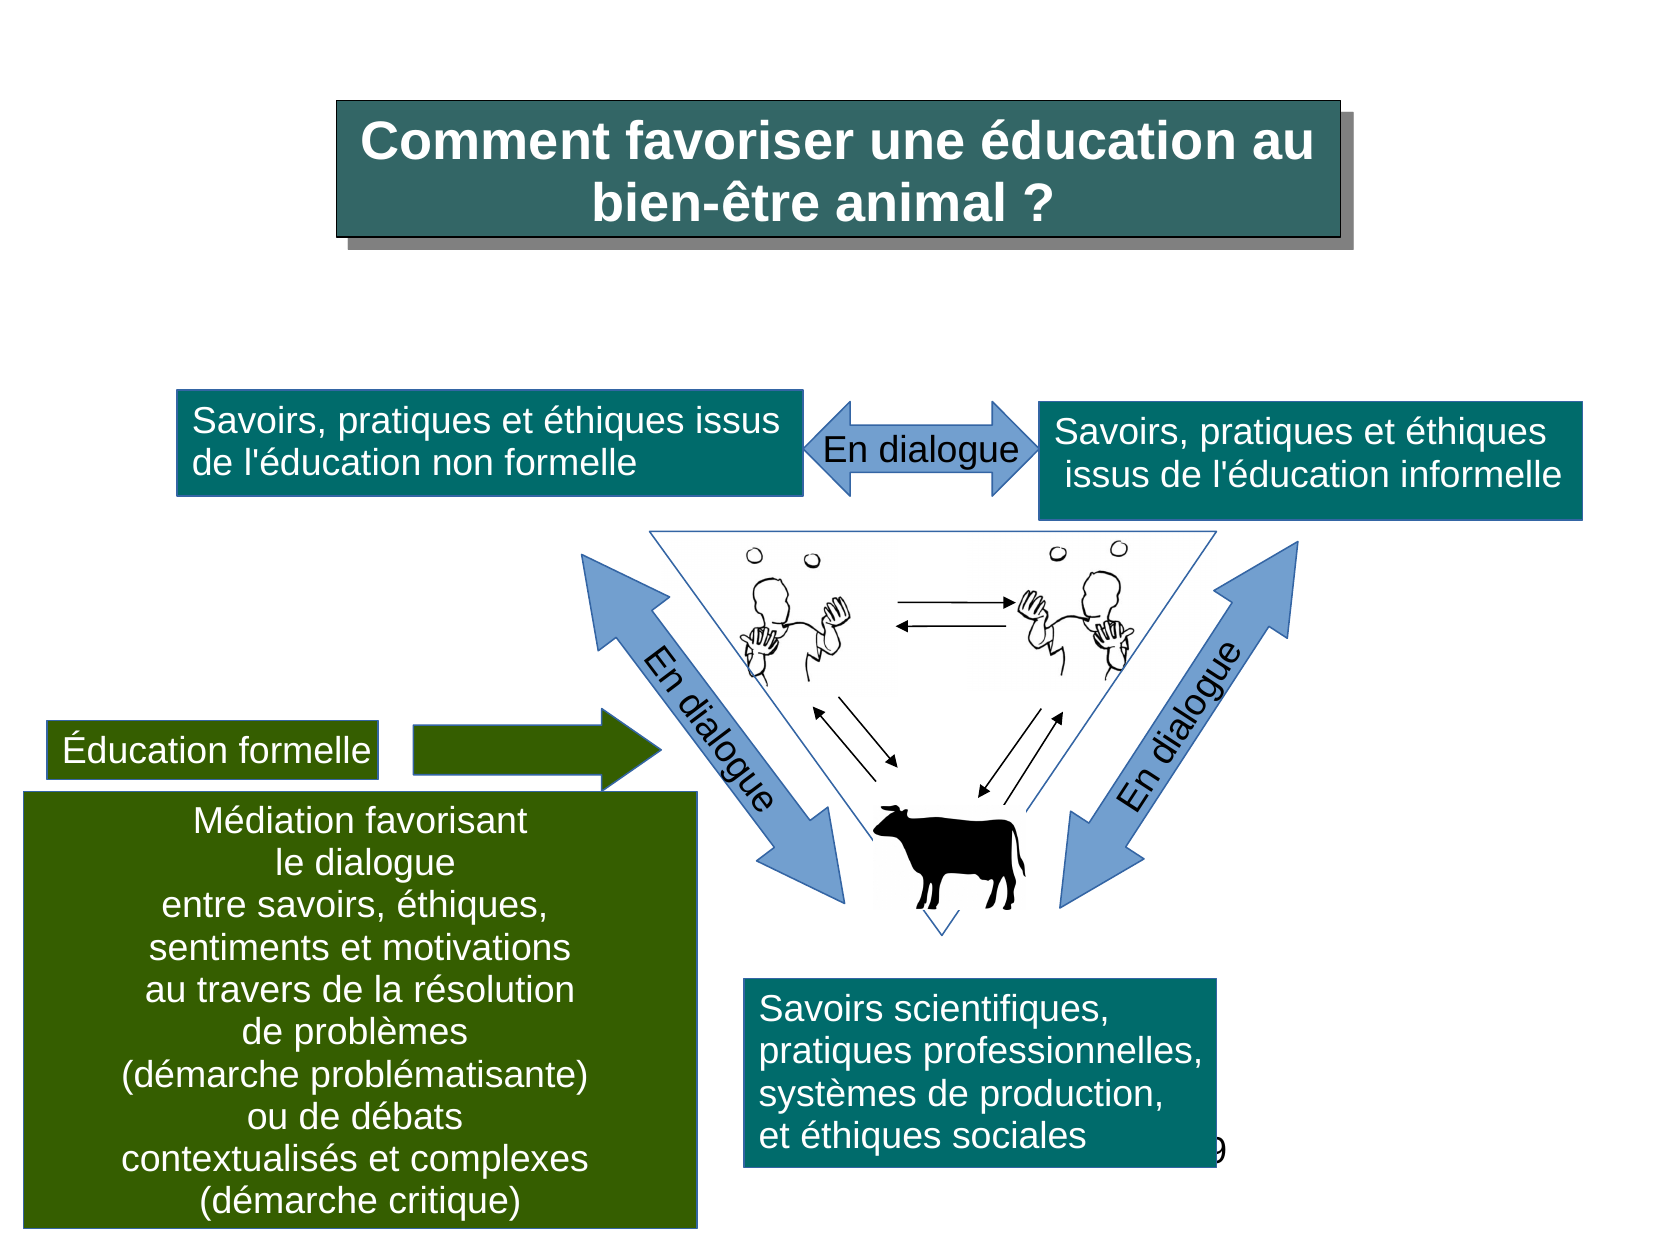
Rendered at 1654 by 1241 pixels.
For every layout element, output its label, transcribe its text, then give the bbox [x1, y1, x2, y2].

text_box Savoirs scientifiques, pratiques professionnelles, systèmes de production, et éthiques sociales [743, 978, 1217, 1168]
picture [967, 533, 1213, 691]
text_box Médiation favorisant le dialogue entre savoirs, éthiques, sentiments et motivations au travers de la résolution de problèmes (démarche problématisante) ou de débats contextualisés et complexes (démarche critique) [23, 791, 697, 1229]
text_box Comment favoriser une éducation au bien-être animal ? [336, 100, 1341, 237]
text_box Savoirs, pratiques et éthiques issus de l'éducation non formelle [177, 389, 804, 497]
picture [1110, 534, 1217, 691]
picture [873, 805, 1026, 910]
picture [661, 551, 767, 697]
text_box [413, 708, 662, 791]
text_box Savoirs, pratiques et éthiques issus de l'éducation informelle [1039, 401, 1583, 520]
text_box Éducation formelle [47, 720, 378, 780]
picture [661, 538, 898, 697]
text_box En dialogue [581, 554, 845, 904]
text_box En dialogue [1059, 541, 1298, 909]
text_box En dialogue [803, 401, 1040, 497]
